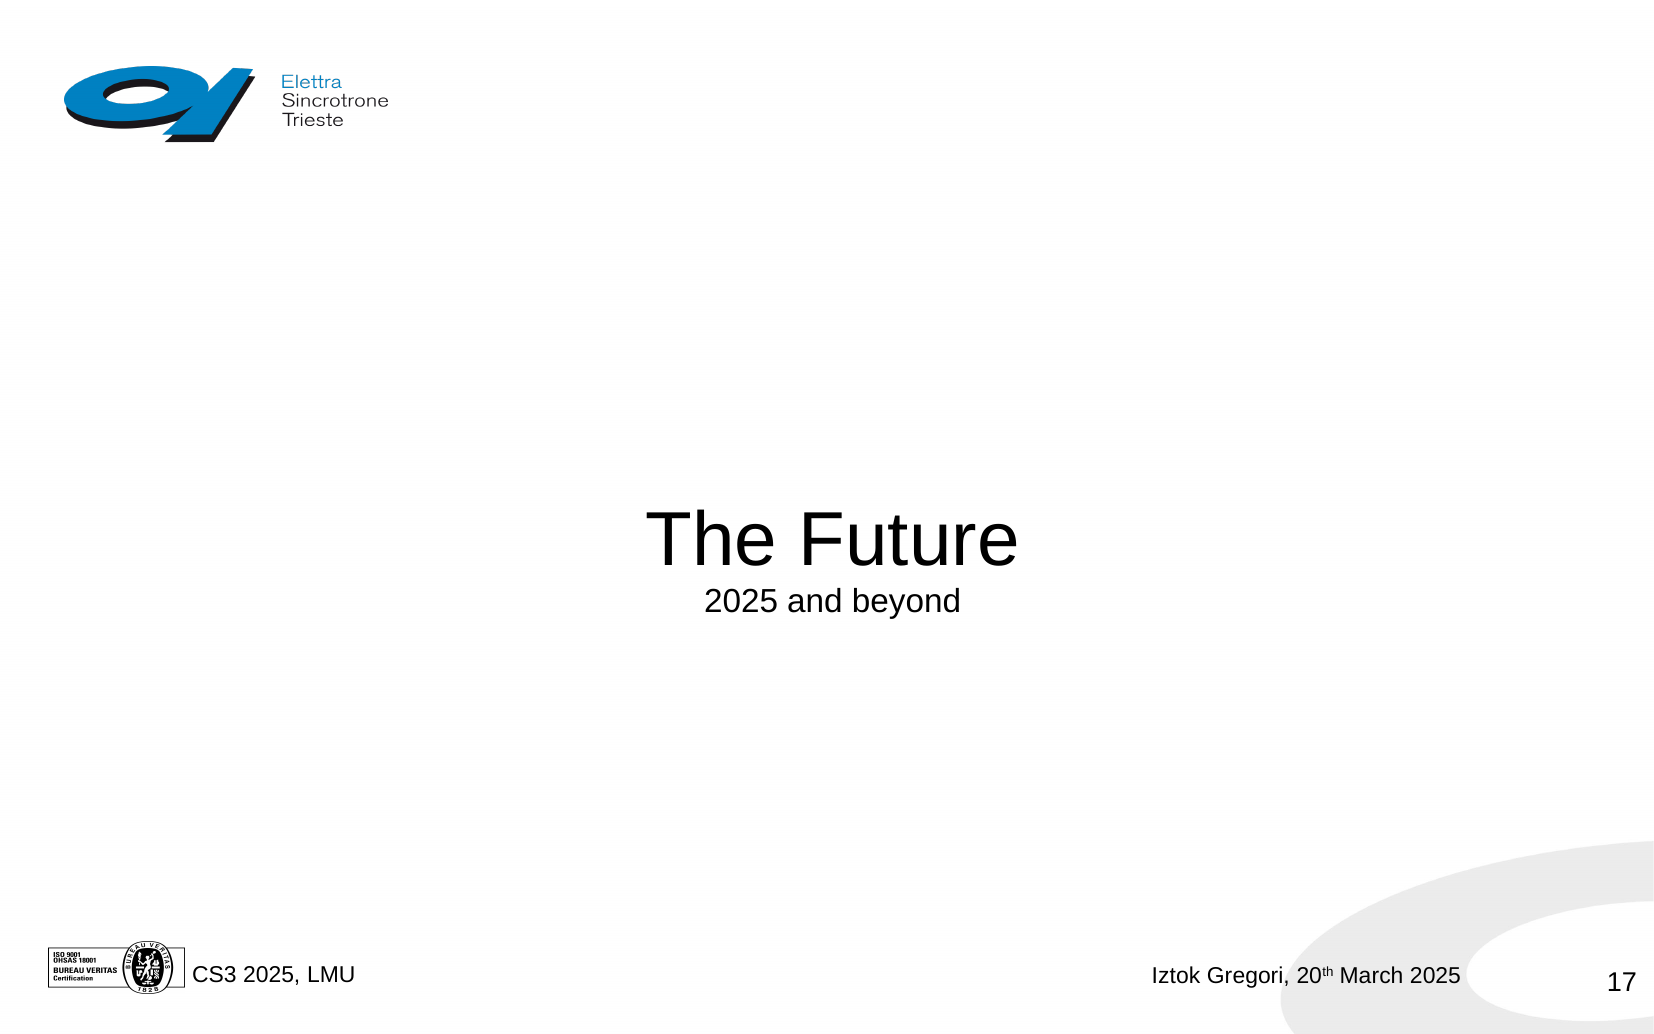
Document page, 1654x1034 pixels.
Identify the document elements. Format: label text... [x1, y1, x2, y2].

picture [0, 5, 1654, 1034]
title The Future 2025 and beyond [129, 416, 1536, 701]
text_box <number> [1606, 967, 1642, 1000]
